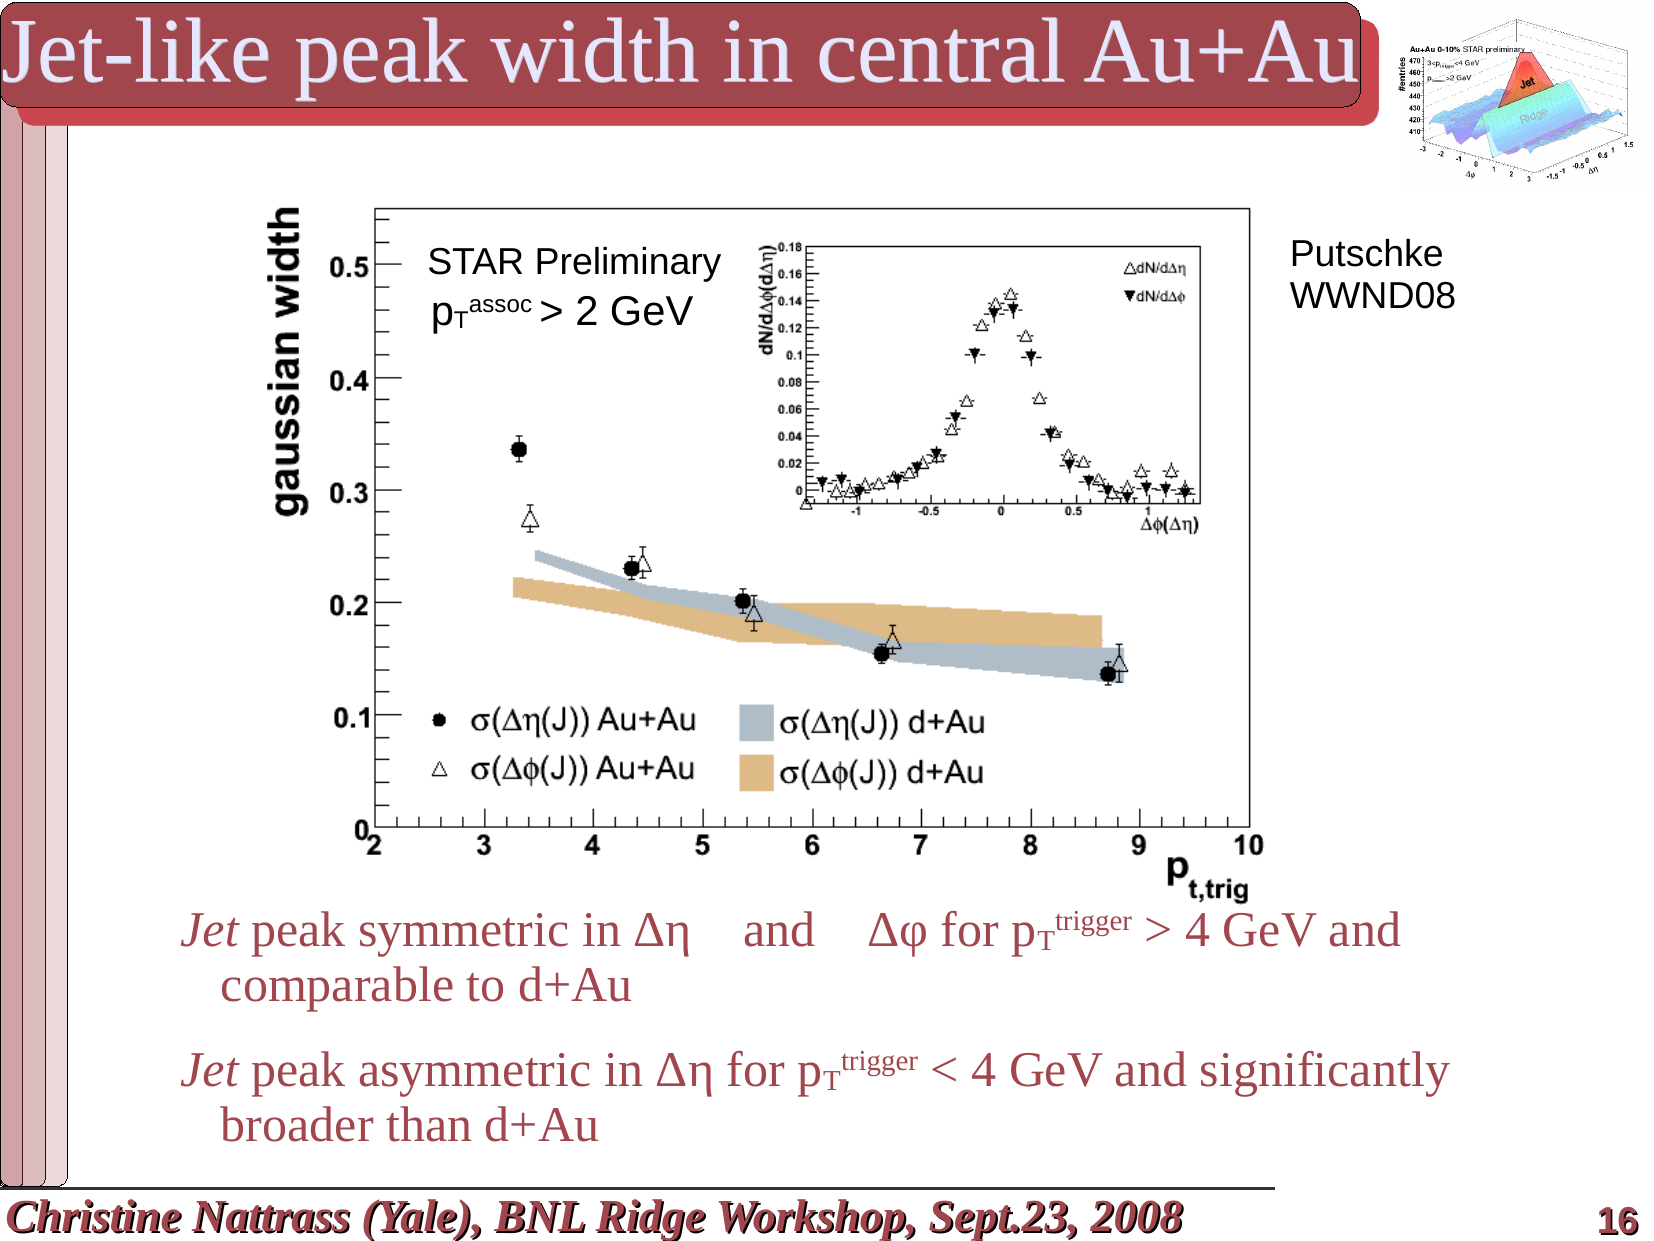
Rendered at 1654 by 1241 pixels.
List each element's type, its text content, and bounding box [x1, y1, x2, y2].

list Jet peak symmetric in Δη and Δφ for pTtrigger > 4 GeV and comparable to d+Au Jet peak asymmetric in Δη for pTtrigger < 4 GeV and significantly broader than d+Au [150, 902, 1571, 1191]
picture [266, 131, 1359, 905]
title Jet-like peak width in central Au+Au [0, 0, 1376, 107]
text_box Putschke WWND08 [1275, 225, 1613, 324]
text_box pTassoc > 2 GeV [424, 290, 701, 342]
picture [1398, 0, 1653, 193]
text_box STAR Preliminary [412, 232, 751, 290]
